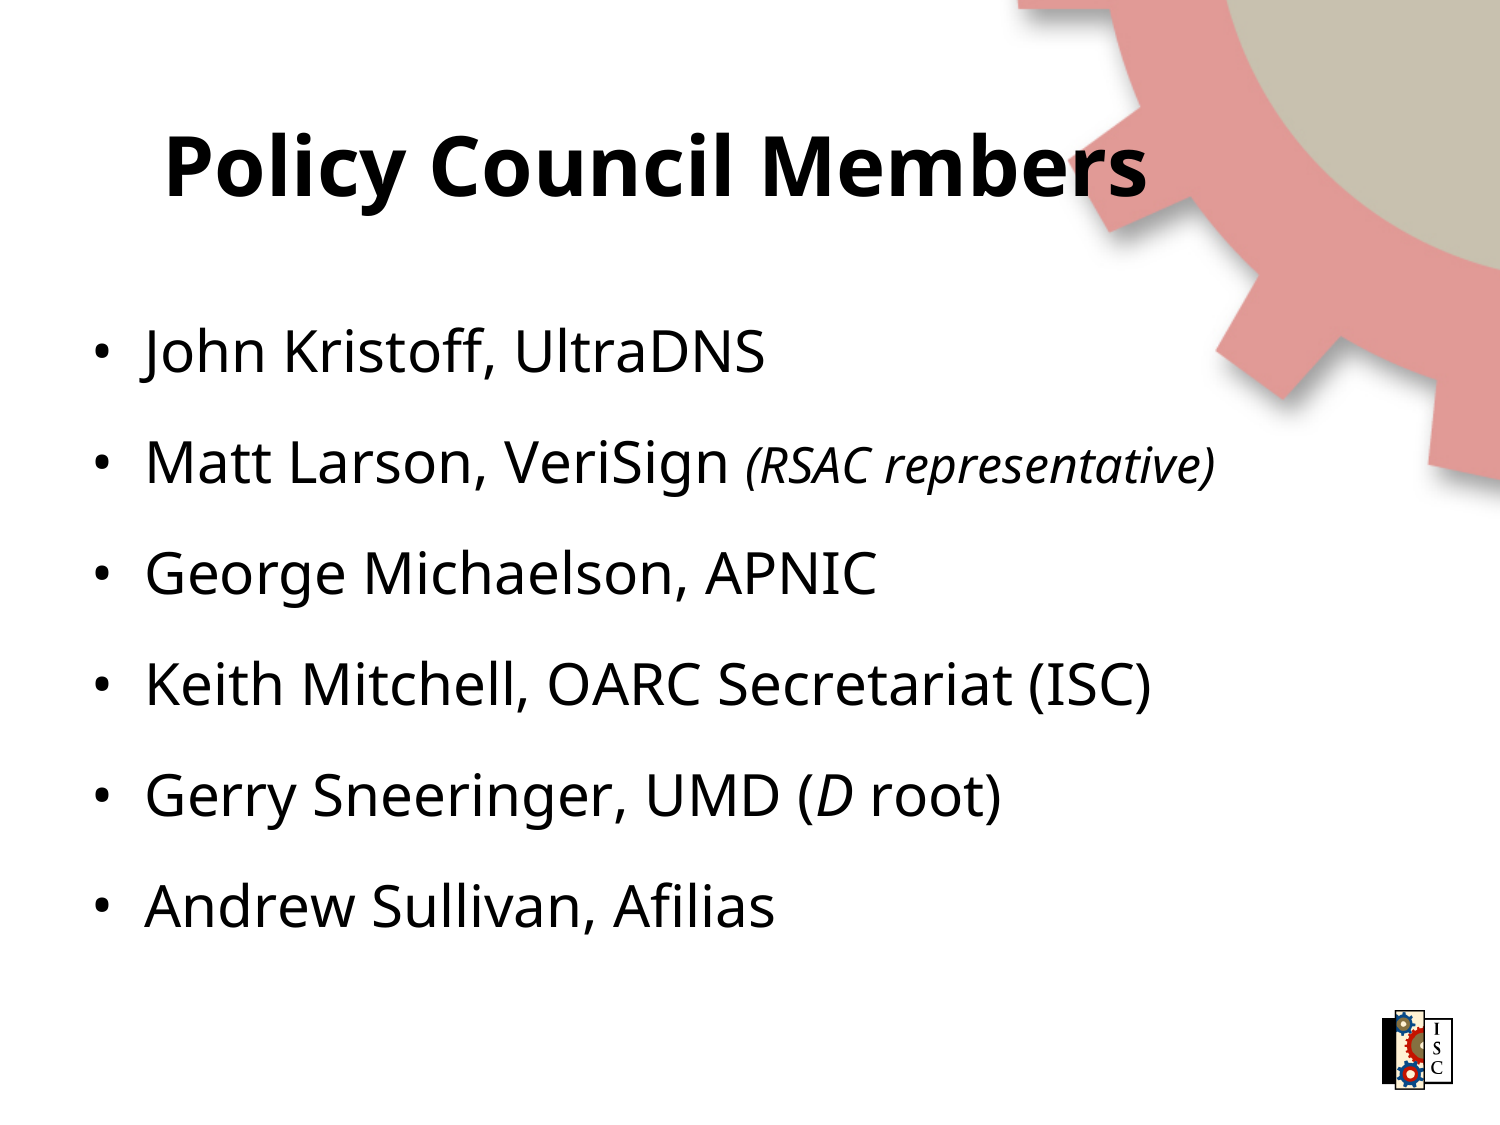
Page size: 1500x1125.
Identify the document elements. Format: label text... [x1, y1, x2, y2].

list John Kristoff, UltraDNS Matt Larson, VeriSign (RSAC representative) George Michaelson, APNIC Keith Mitchell, OARC Secretariat (ISC) Gerry Sneeringer, UMD (D root) Andrew Sullivan, Afilias [91, 295, 1406, 1015]
picture [0, 0, 1500, 1125]
title Policy Council Members [162, 26, 1472, 280]
